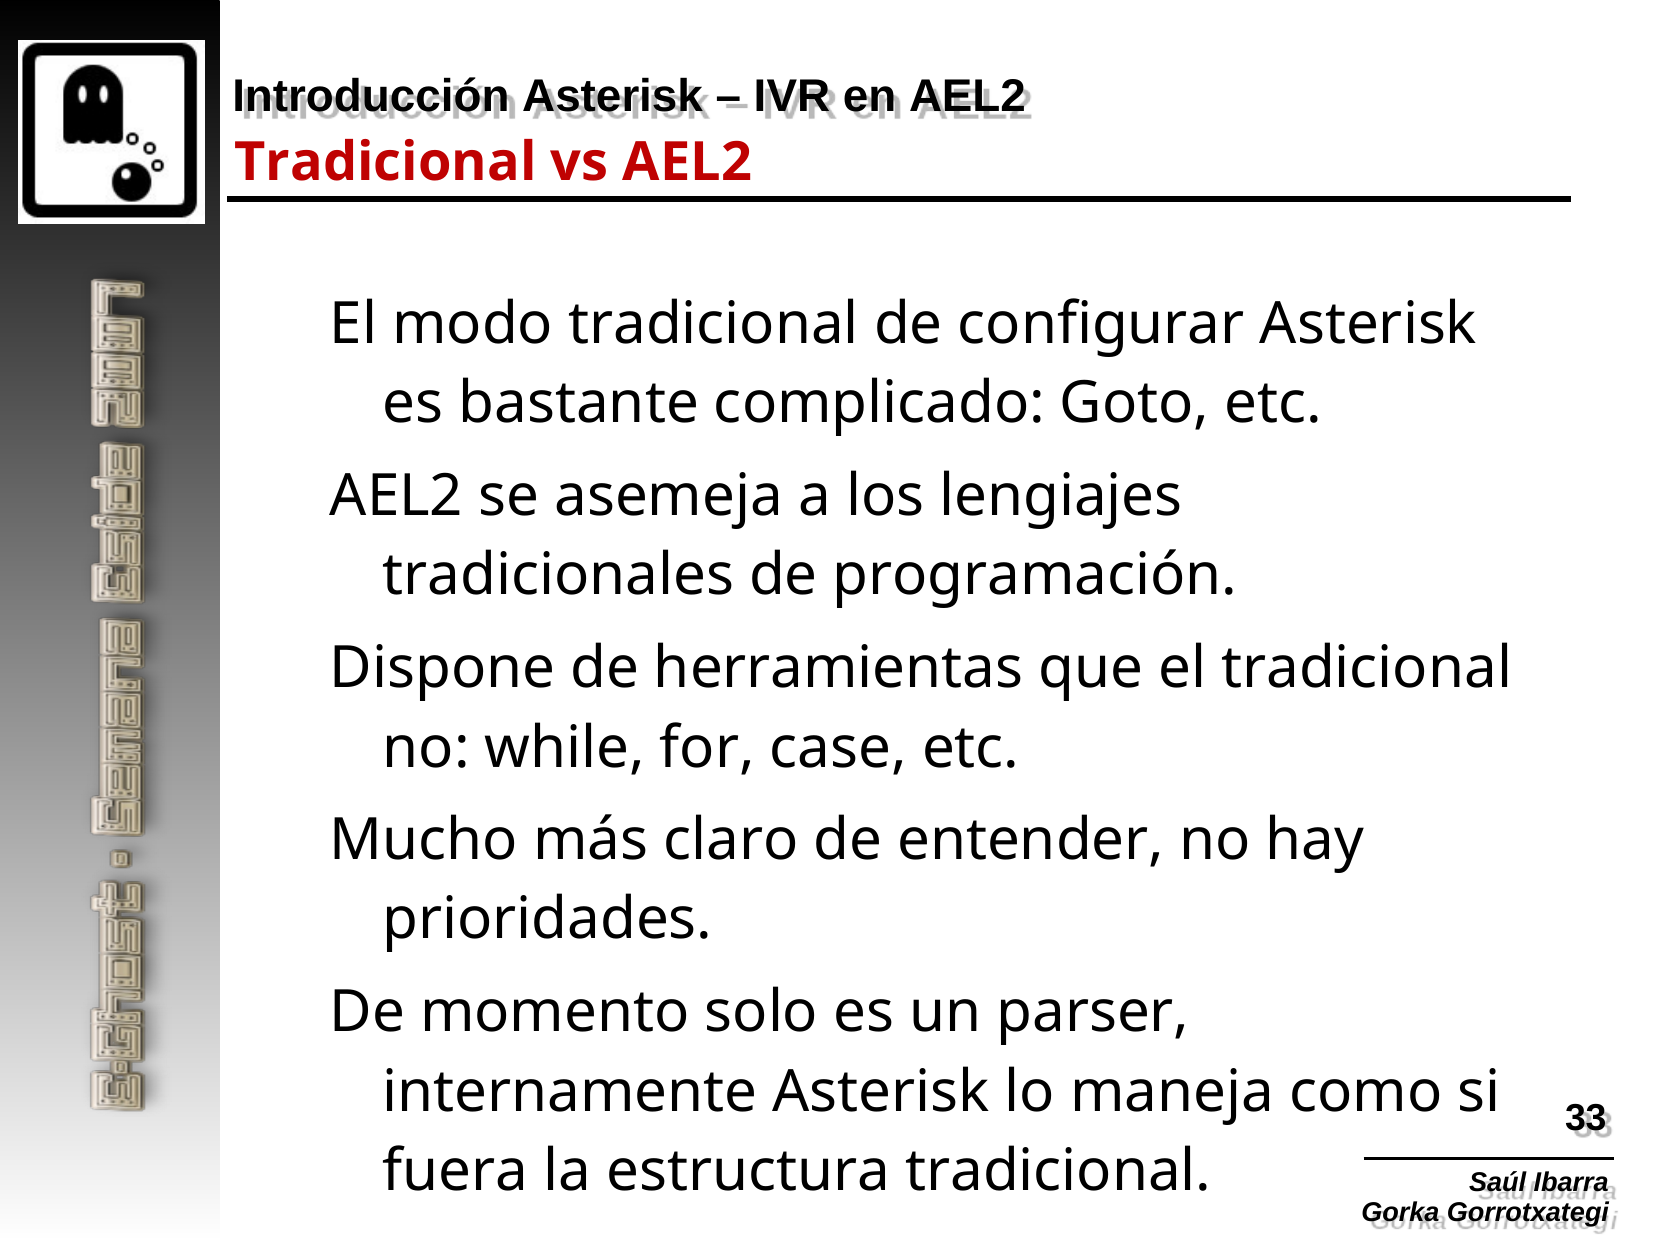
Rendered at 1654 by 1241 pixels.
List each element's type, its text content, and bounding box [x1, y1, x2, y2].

picture [18, 40, 205, 224]
list El modo tradicional de configurar Asterisk es bastante complicado: Goto, etc. AEL2 se asemeja a los lengiajes tradicionales de programación. Dispone de herramientas que el tradicional no: while, for, case, etc. Mucho más claro de entender, no hay prioridades. De momento solo es un parser, internamente Asterisk lo maneja como si fuera la estructura tradicional. [312, 281, 1516, 1149]
picture [51, 250, 180, 1122]
title Tradicional vs AEL2 [234, 120, 1529, 199]
